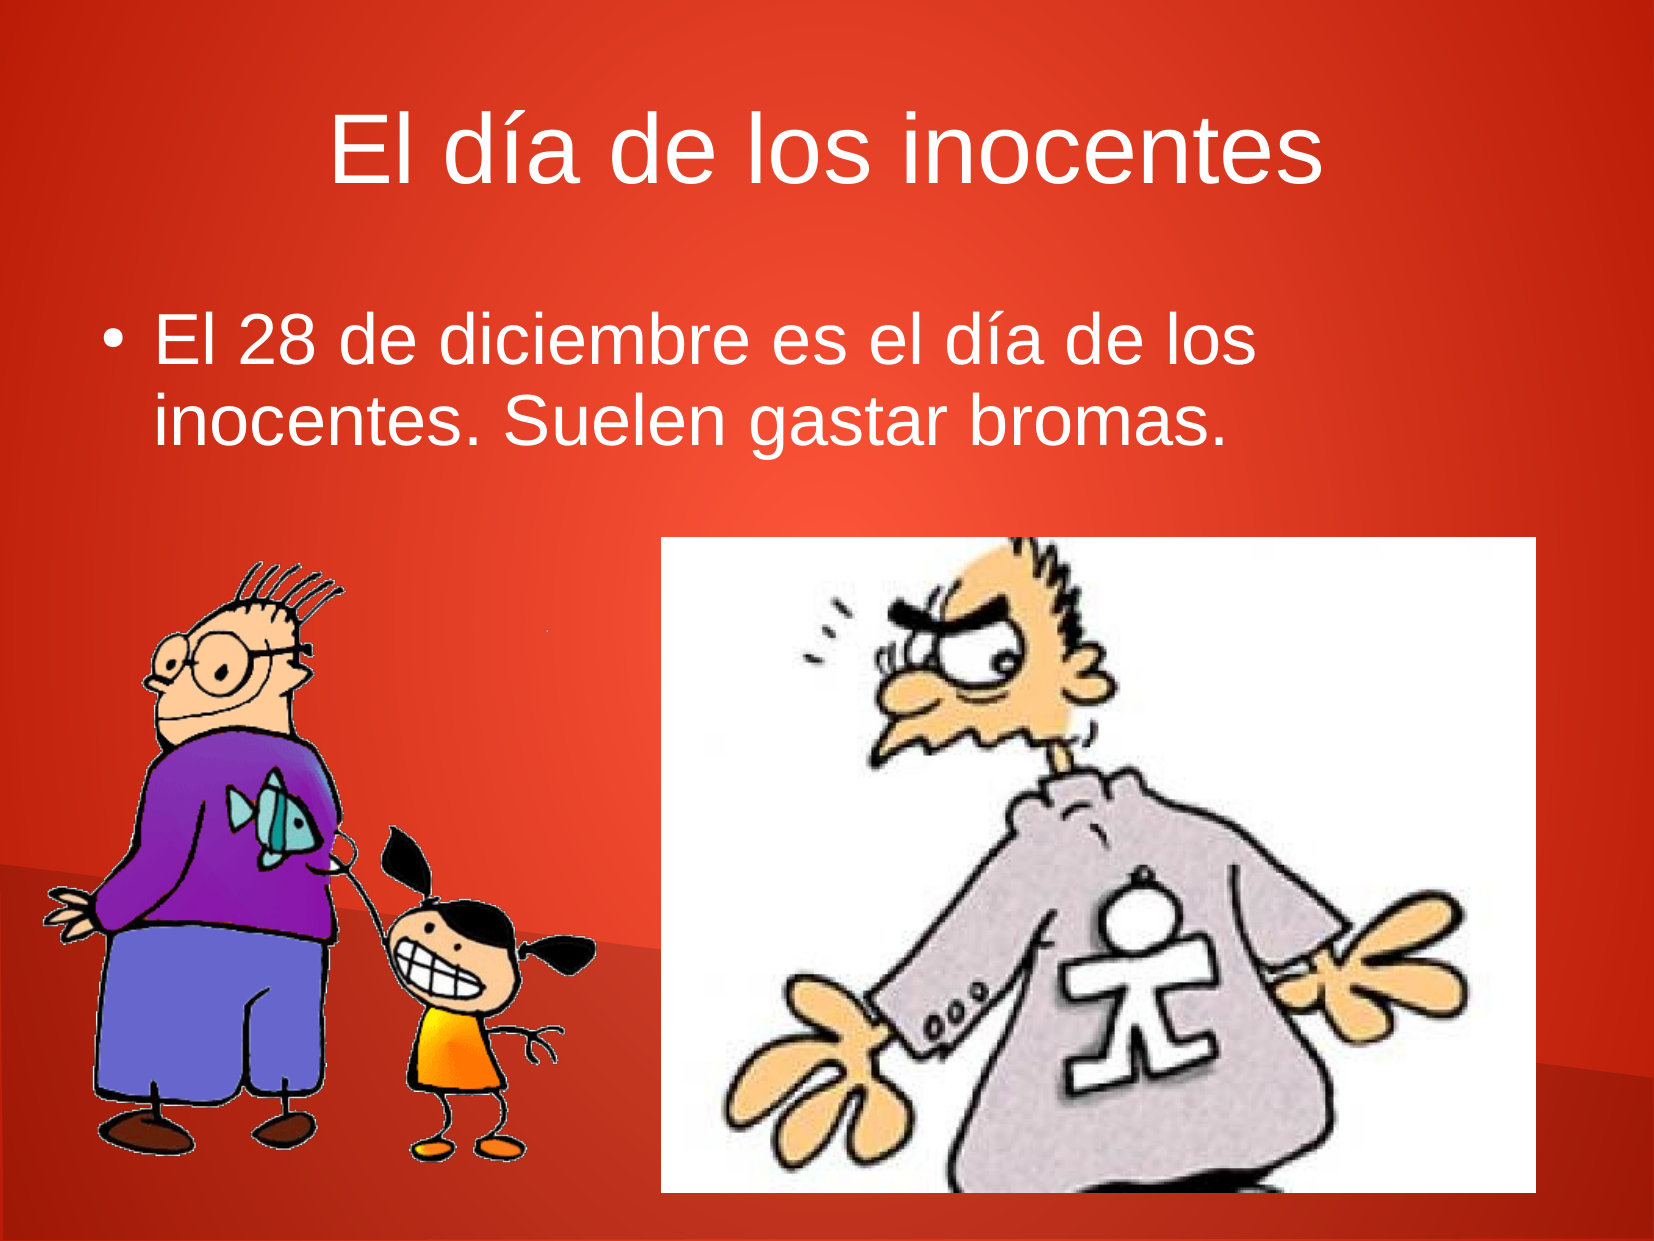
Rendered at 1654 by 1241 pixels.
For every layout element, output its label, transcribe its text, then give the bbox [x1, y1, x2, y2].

title El día de los inocentes [82, 47, 1571, 252]
picture [35, 555, 603, 1181]
list El 28 de diciembre es el día de los inocentes. Suelen gastar bromas. [82, 299, 1571, 1019]
picture [661, 537, 1536, 1193]
